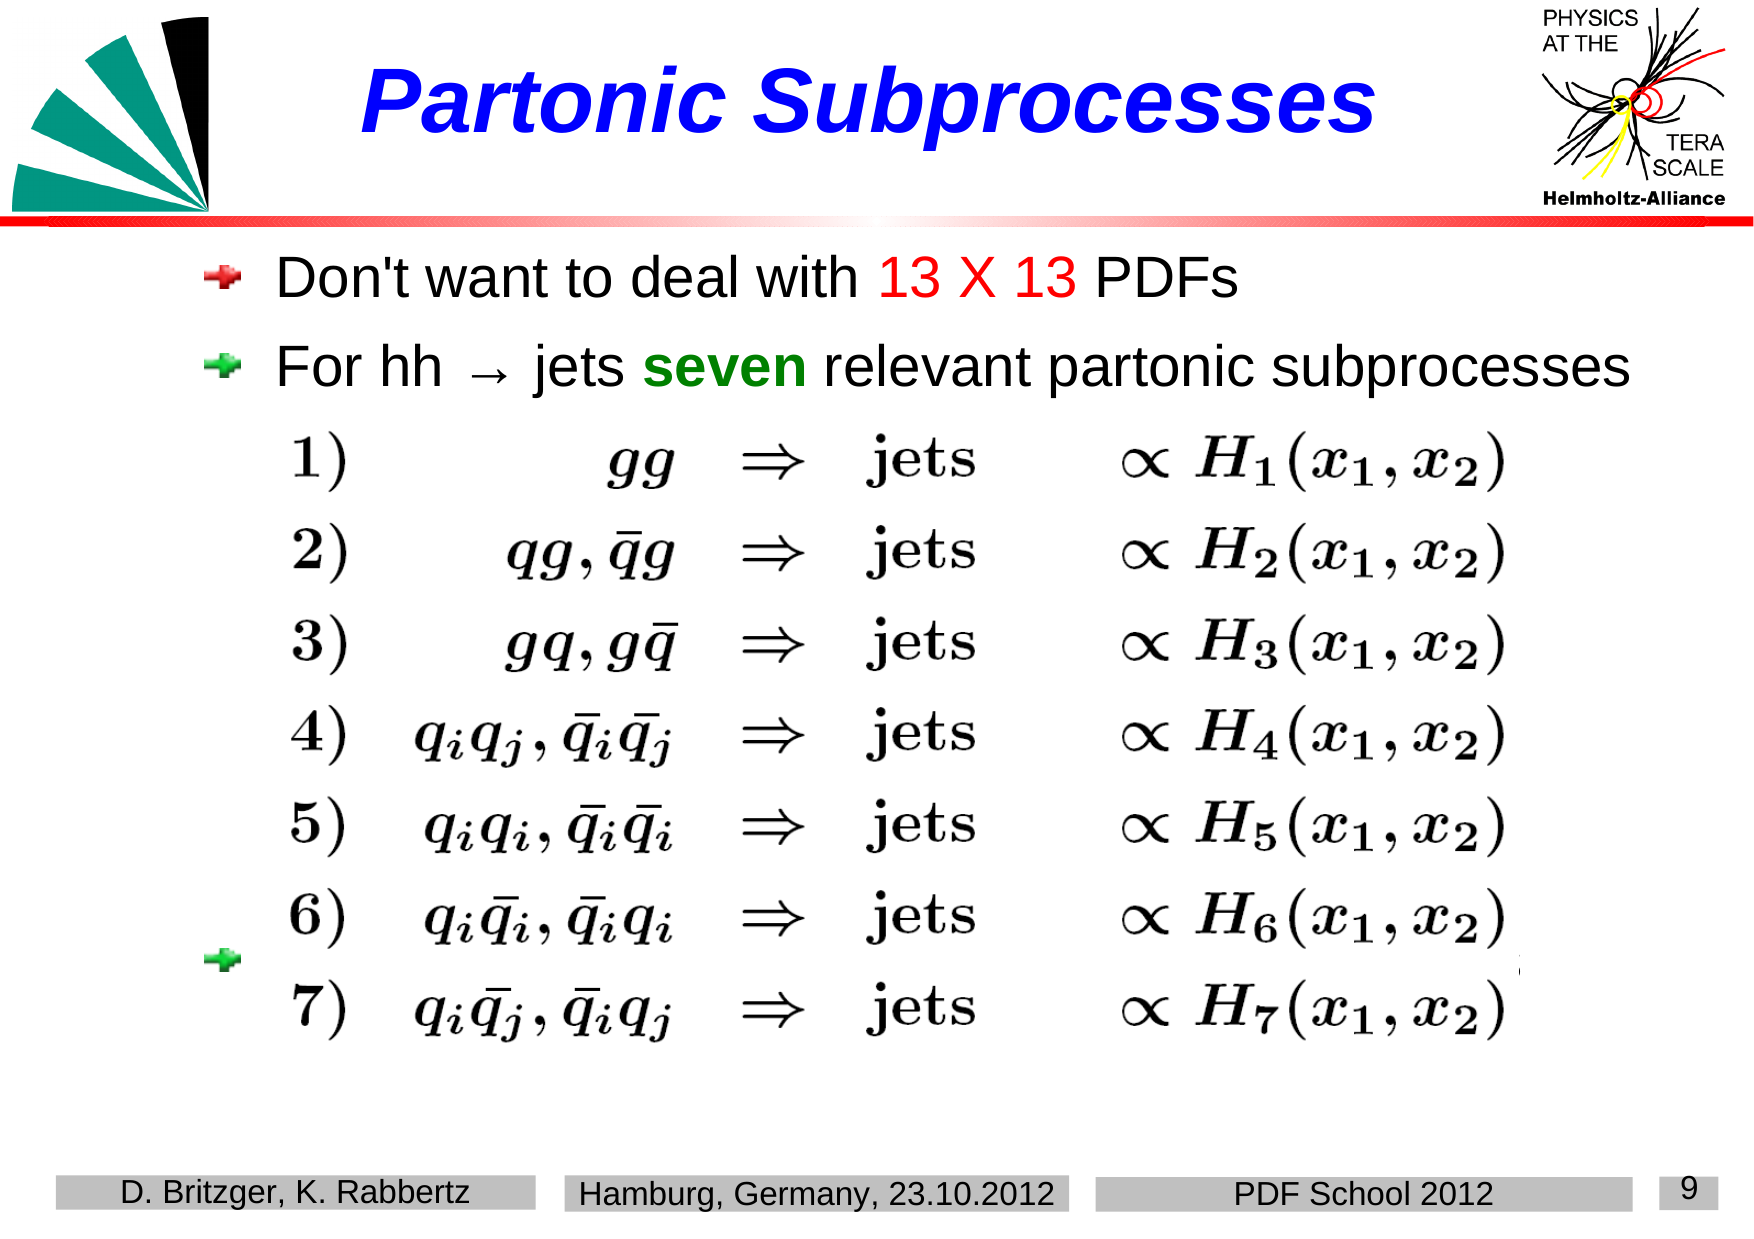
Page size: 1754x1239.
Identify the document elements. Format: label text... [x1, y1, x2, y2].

picture [277, 417, 1519, 1063]
picture [1524, 0, 1742, 216]
picture [12, 17, 209, 214]
list Don't want to deal with 13 X 13 PDFs For hh → jets seven relevant partonic subprocesses Need only seven linear combinations Hi of PDFs [145, 244, 1643, 1171]
title Partonic Subprocesses [210, 0, 1530, 203]
